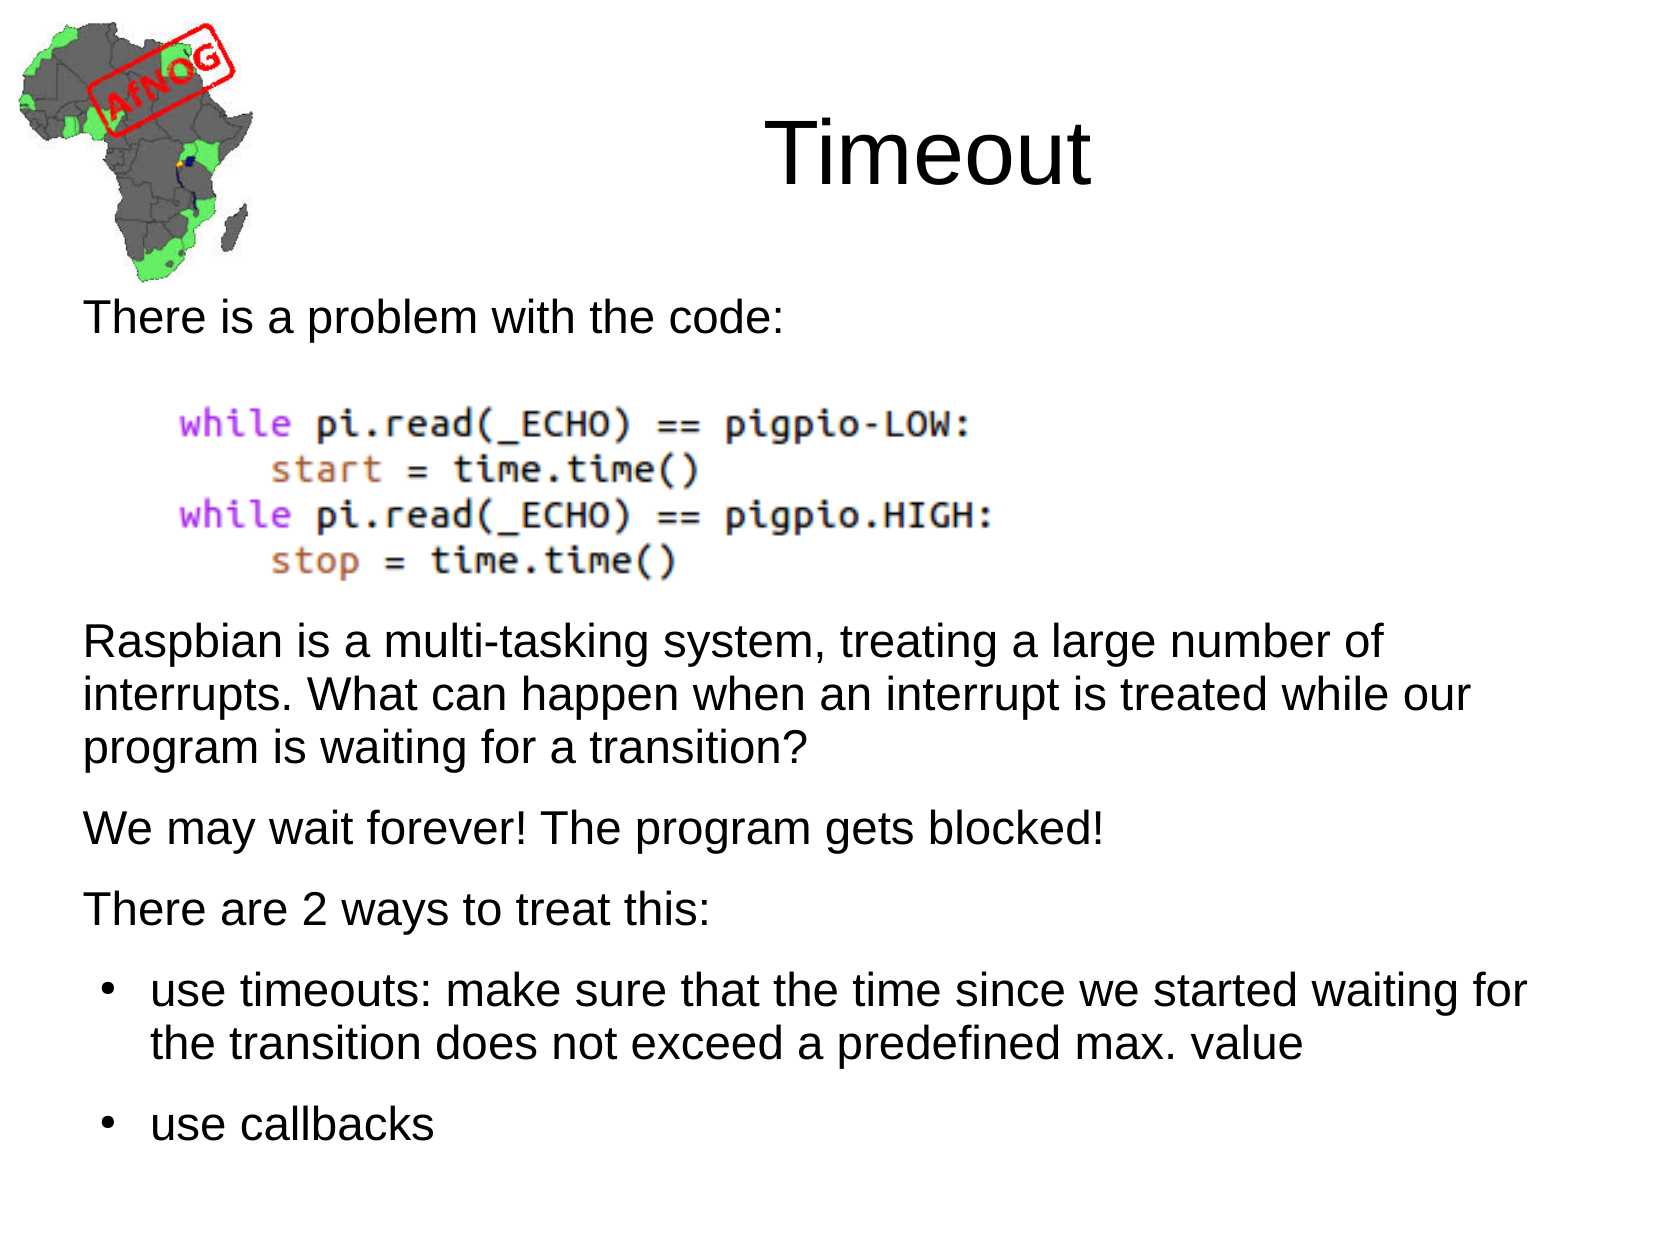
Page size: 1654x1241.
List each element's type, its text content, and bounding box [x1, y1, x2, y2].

picture [97, 389, 1066, 584]
picture [9, 0, 259, 291]
list There is a problem with the code: Raspbian is a multi-tasking system, treating a large number of interrupts. What can happen when an interrupt is treated while our program is waiting for a transition? We may wait forever! The program gets blocked! There are 2 ways to treat this: use timeouts: make sure that the time since we started waiting for the transition does not exceed a predefined max. value use callbacks [82, 290, 1571, 1156]
title Timeout [285, 49, 1571, 257]
